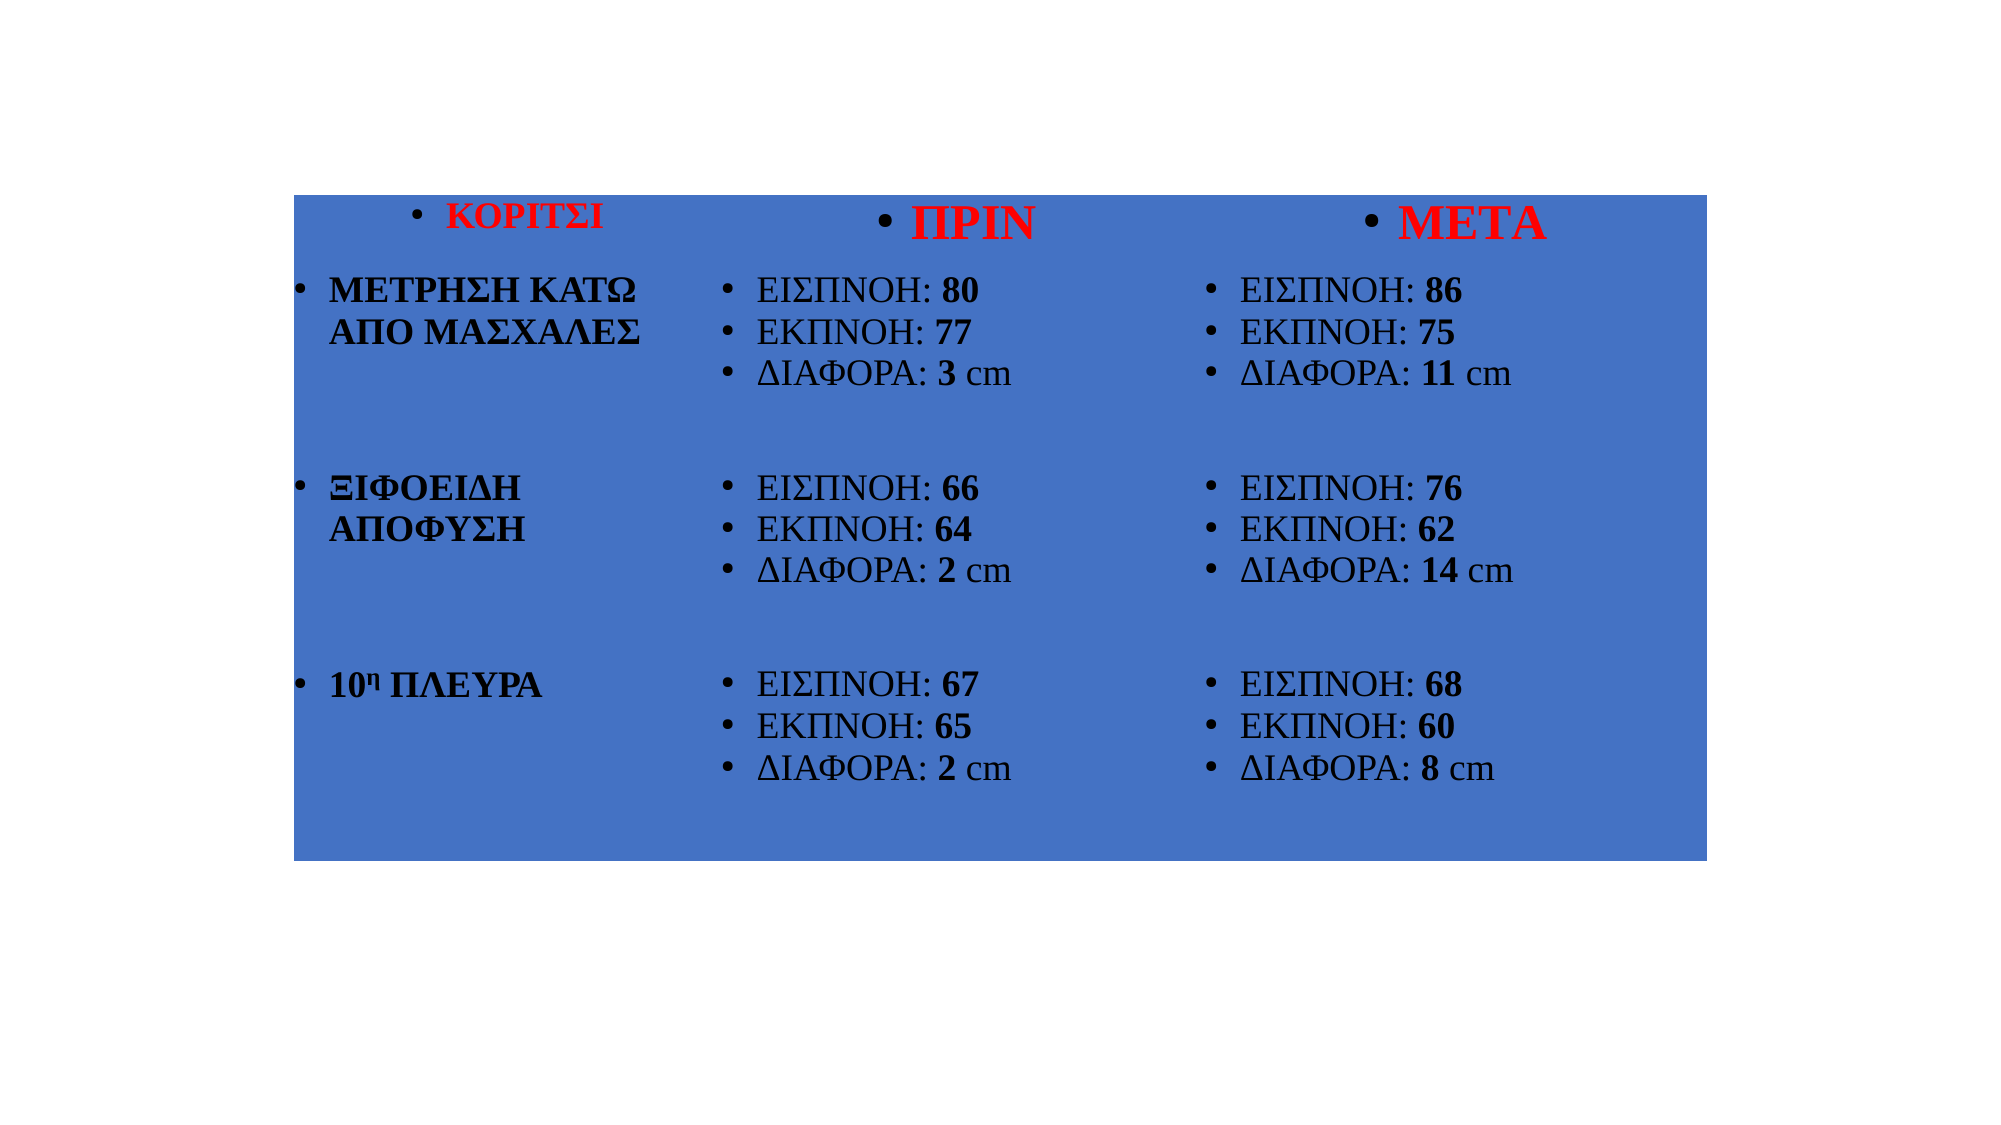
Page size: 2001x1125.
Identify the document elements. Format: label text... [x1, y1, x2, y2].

table_cell ΜΕΤΡΗΣΗ ΚΑΤΩ ΑΠΟ ΜΑΣΧΑΛΕΣ [294, 269, 721, 466]
table_cell ΕΙΣΠΝΟΗ: 66 ΕΚΠΝΟΗ: 64 ΔΙΑΦΟΡΑ: 2 cm [721, 466, 1204, 663]
table_header ΚΟΡΙΤΣΙ [294, 195, 721, 269]
table_cell ΞΙΦΟΕΙΔΗ ΑΠΟΦΥΣΗ [294, 466, 721, 663]
table_header ΜΕΤΑ [1204, 195, 1707, 269]
table_cell ΕΙΣΠΝΟΗ: 76 ΕΚΠΝΟΗ: 62 ΔΙΑΦΟΡΑ: 14 cm [1204, 466, 1707, 663]
table_cell 10η ΠΛΕΥΡΑ [294, 663, 721, 861]
table_cell ΕΙΣΠΝΟΗ: 68 ΕΚΠΝΟΗ: 60 ΔΙΑΦΟΡΑ: 8 cm [1204, 663, 1707, 861]
table_cell ΕΙΣΠΝΟΗ: 67 ΕΚΠΝΟΗ: 65 ΔΙΑΦΟΡΑ: 2 cm [721, 663, 1204, 861]
table_cell ΕΙΣΠΝΟΗ: 86 ΕΚΠΝΟΗ: 75 ΔΙΑΦΟΡΑ: 11 cm [1204, 269, 1707, 466]
table_header ΠΡΙΝ [721, 195, 1204, 269]
table_cell ΕΙΣΠΝΟΗ: 80 ΕΚΠΝΟΗ: 77 ΔΙΑΦΟΡΑ: 3 cm [721, 269, 1204, 466]
